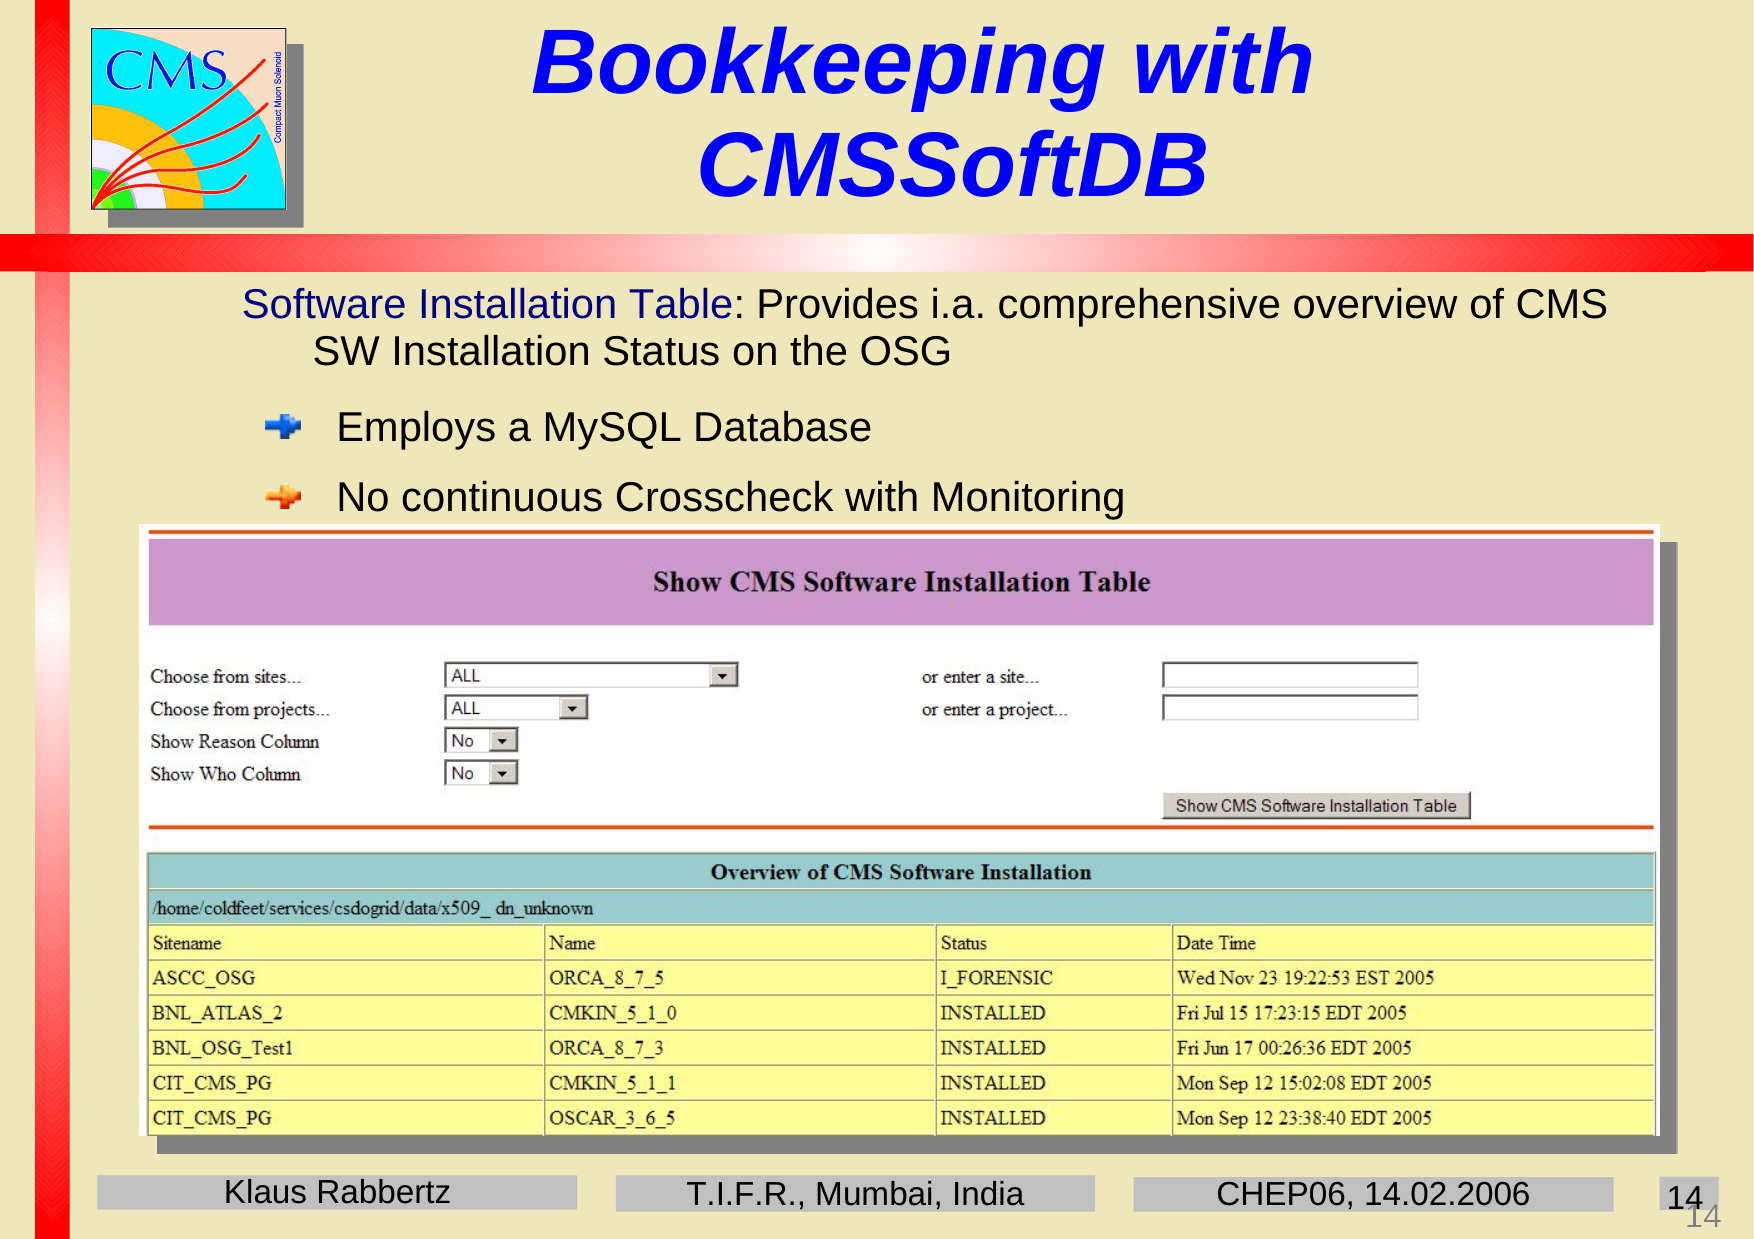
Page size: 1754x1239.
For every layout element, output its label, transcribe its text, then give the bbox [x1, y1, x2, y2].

list Software Installation Table: Provides i.a. comprehensive overview of CMS SW Installation Status on the OSG Employs a MySQL Database No continuous Crosscheck with Monitoring [147, 281, 1645, 526]
picture [139, 524, 1660, 1136]
title Bookkeeping with CMSSoftDB [282, 10, 1566, 217]
picture [90, 27, 282, 210]
